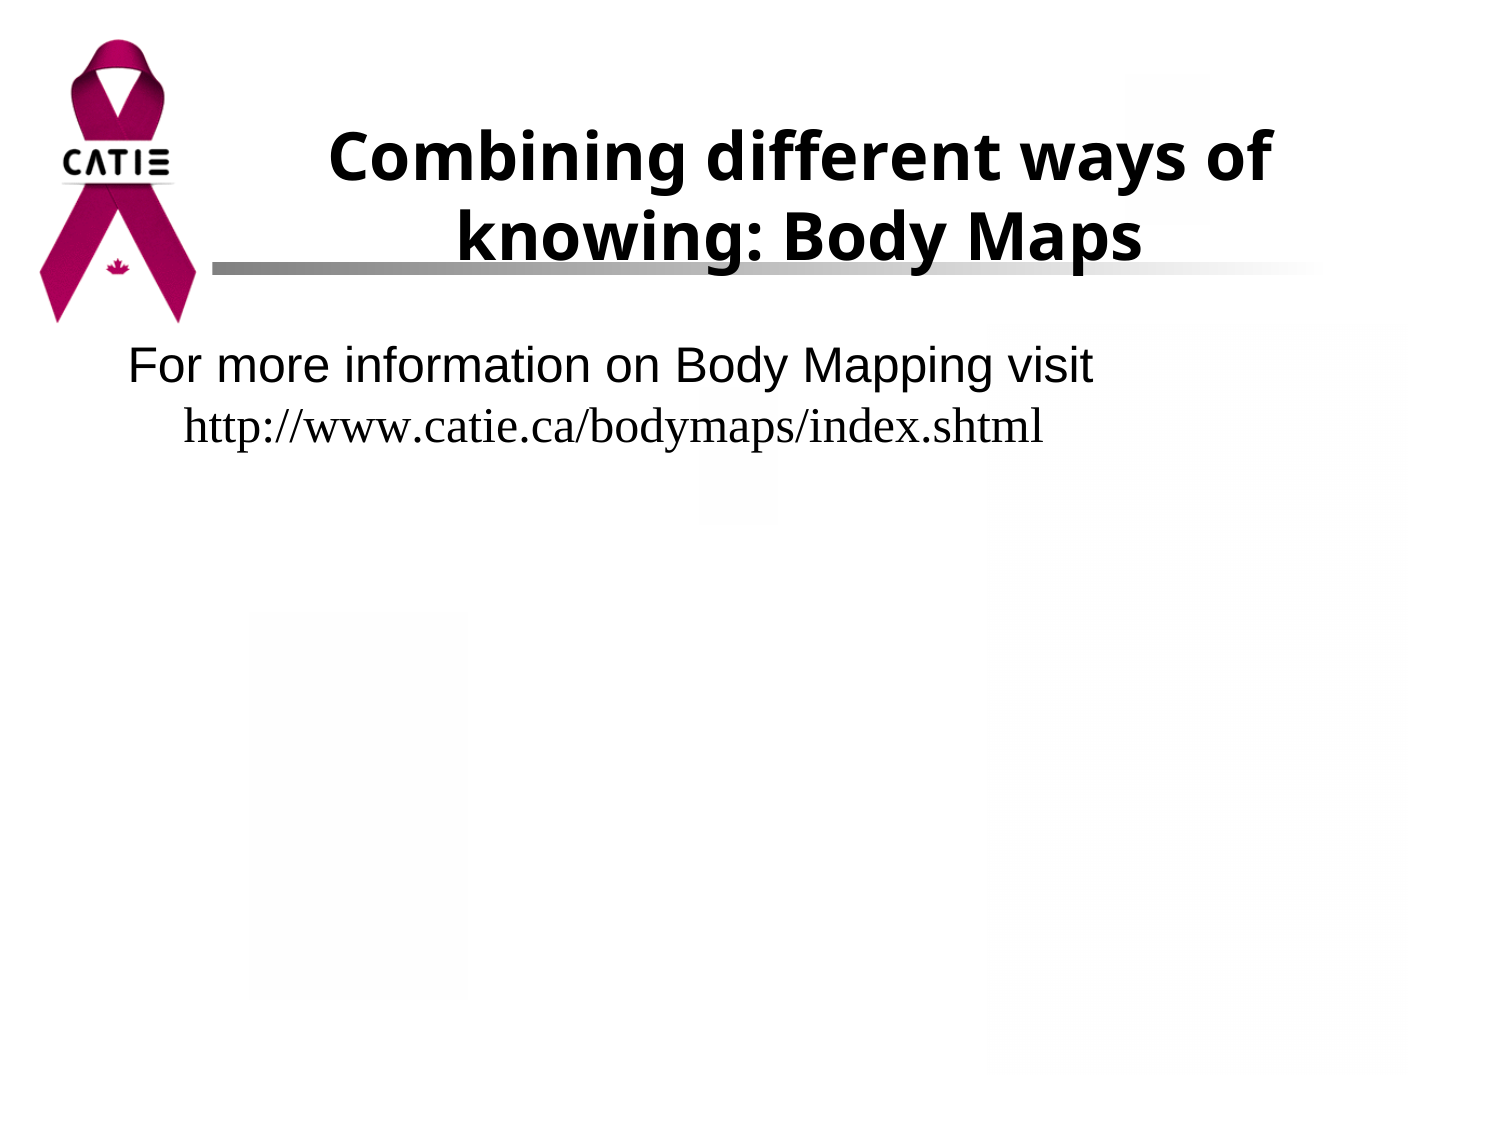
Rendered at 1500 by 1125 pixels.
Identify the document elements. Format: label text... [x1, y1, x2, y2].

title Combining different ways of knowing: Body Maps [212, 99, 1388, 288]
picture [37, 37, 198, 325]
list For more information on Body Mapping visit http://www.catie.ca/bodymaps/index.shtml [112, 324, 1388, 1001]
